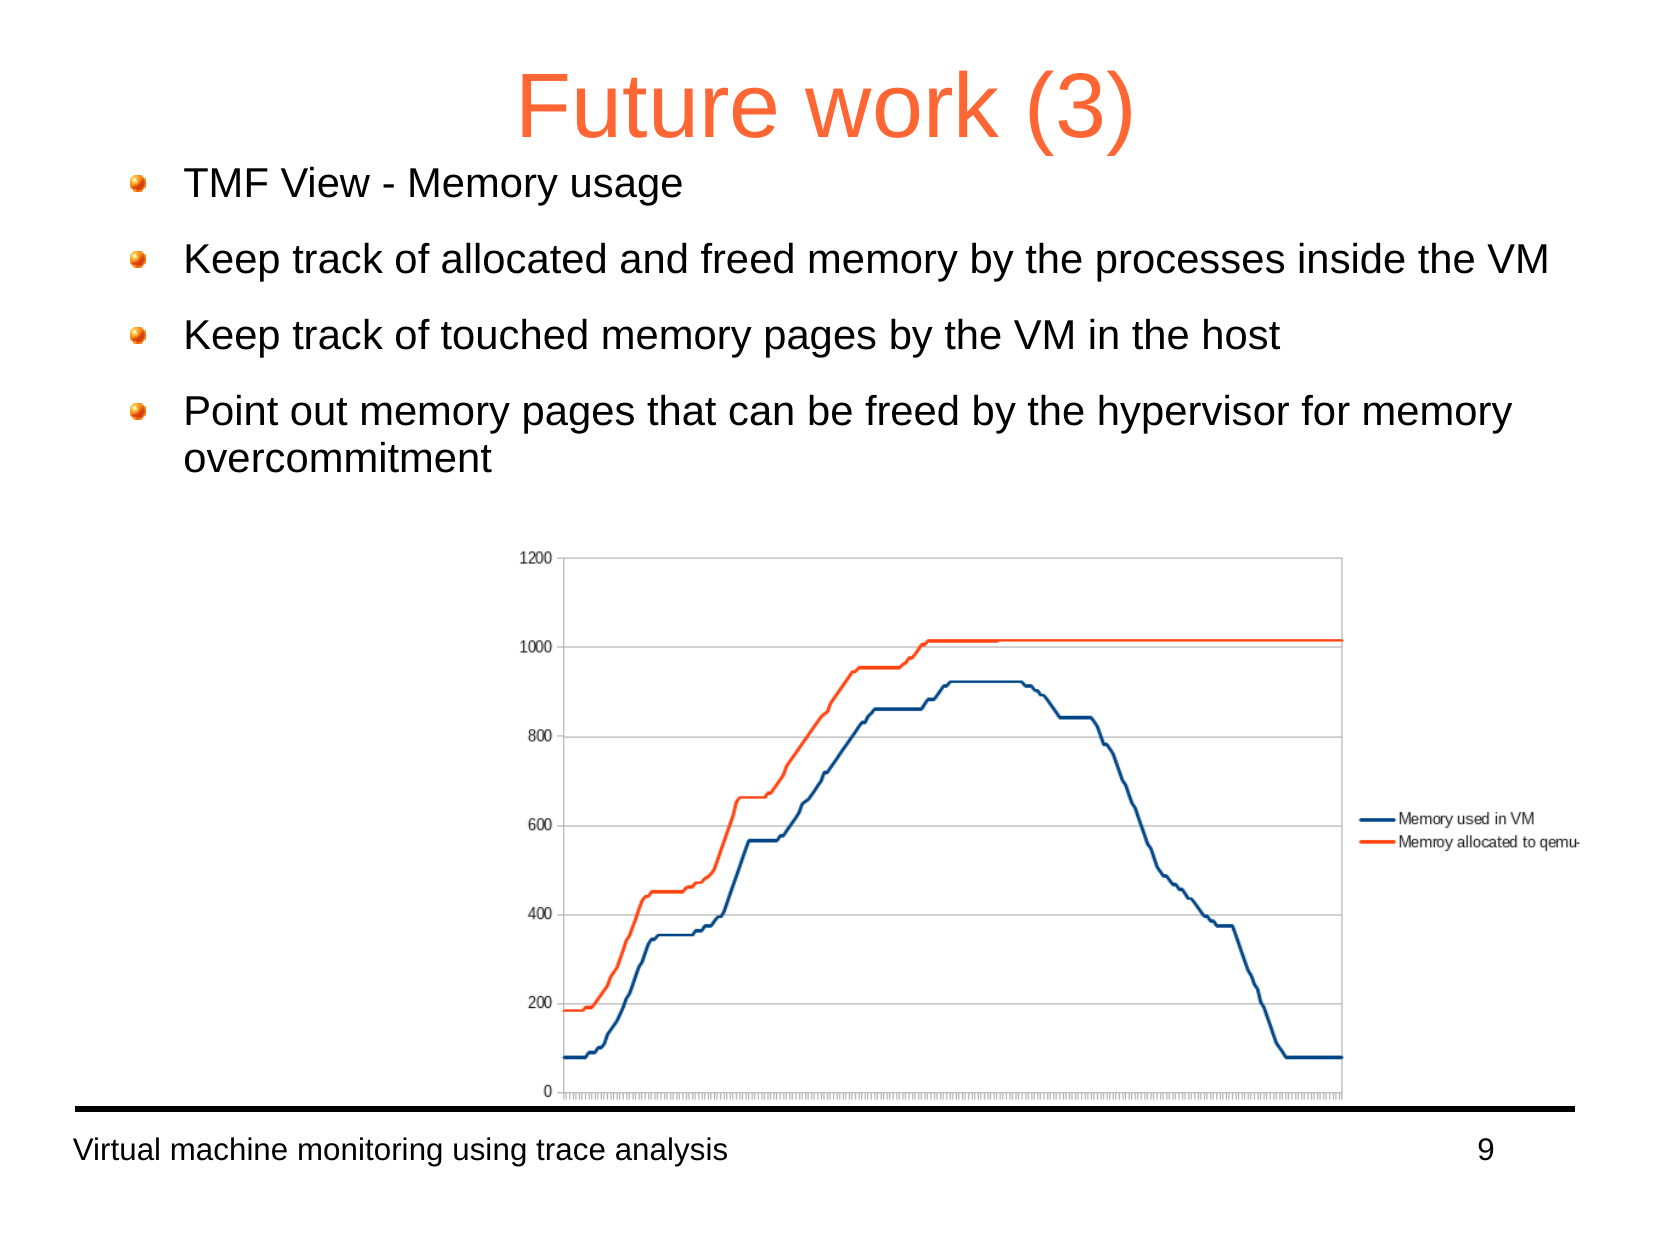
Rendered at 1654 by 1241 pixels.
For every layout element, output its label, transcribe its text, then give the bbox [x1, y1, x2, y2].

picture [517, 543, 1581, 1102]
list TMF View - Memory usage Keep track of allocated and freed memory by the processes inside the VM Keep track of touched memory pages by the VM in the host Point out memory pages that can be freed by the hypervisor for memory overcommitment [112, 160, 1576, 986]
title Future work (3) [82, 2, 1571, 210]
